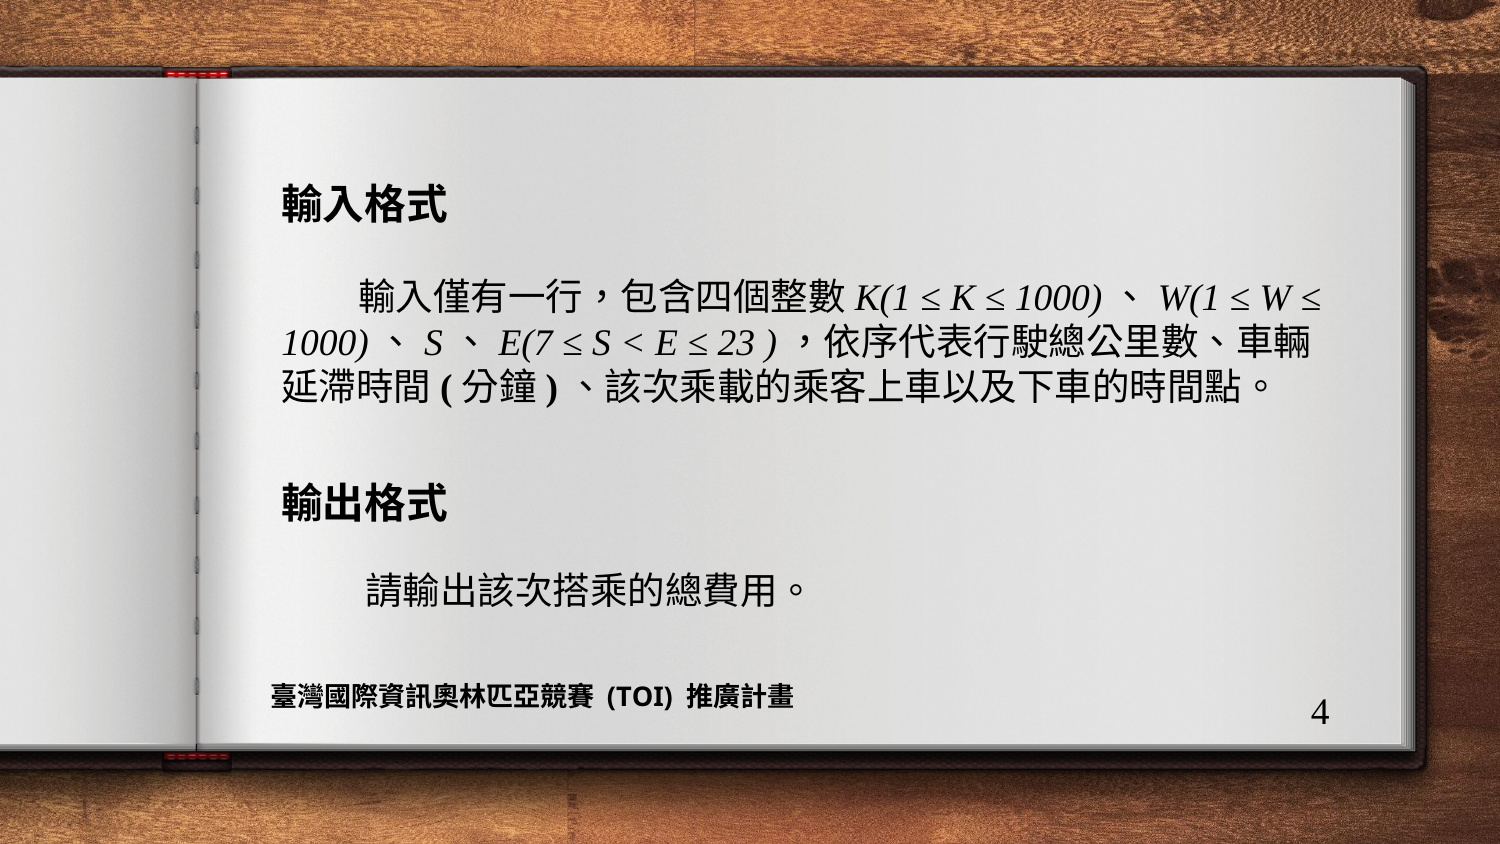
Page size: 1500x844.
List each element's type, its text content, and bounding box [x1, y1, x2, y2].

text_box 輸入格式 輸入僅有一行，包含四個整數K(1 ≤ K ≤ 1000)、W(1 ≤ W ≤ 1000)、S、E(7 ≤ S < E ≤ 23 )，依序代表行駛總公里數、車輛延滯時間(分鐘)、該次乘載的乘客上車以及下車的時間點。 [266, 171, 1356, 416]
text_box 輸出格式 請輸出該次搭乘的總費用。 [266, 470, 1368, 620]
text_box [1295, 672, 1386, 737]
